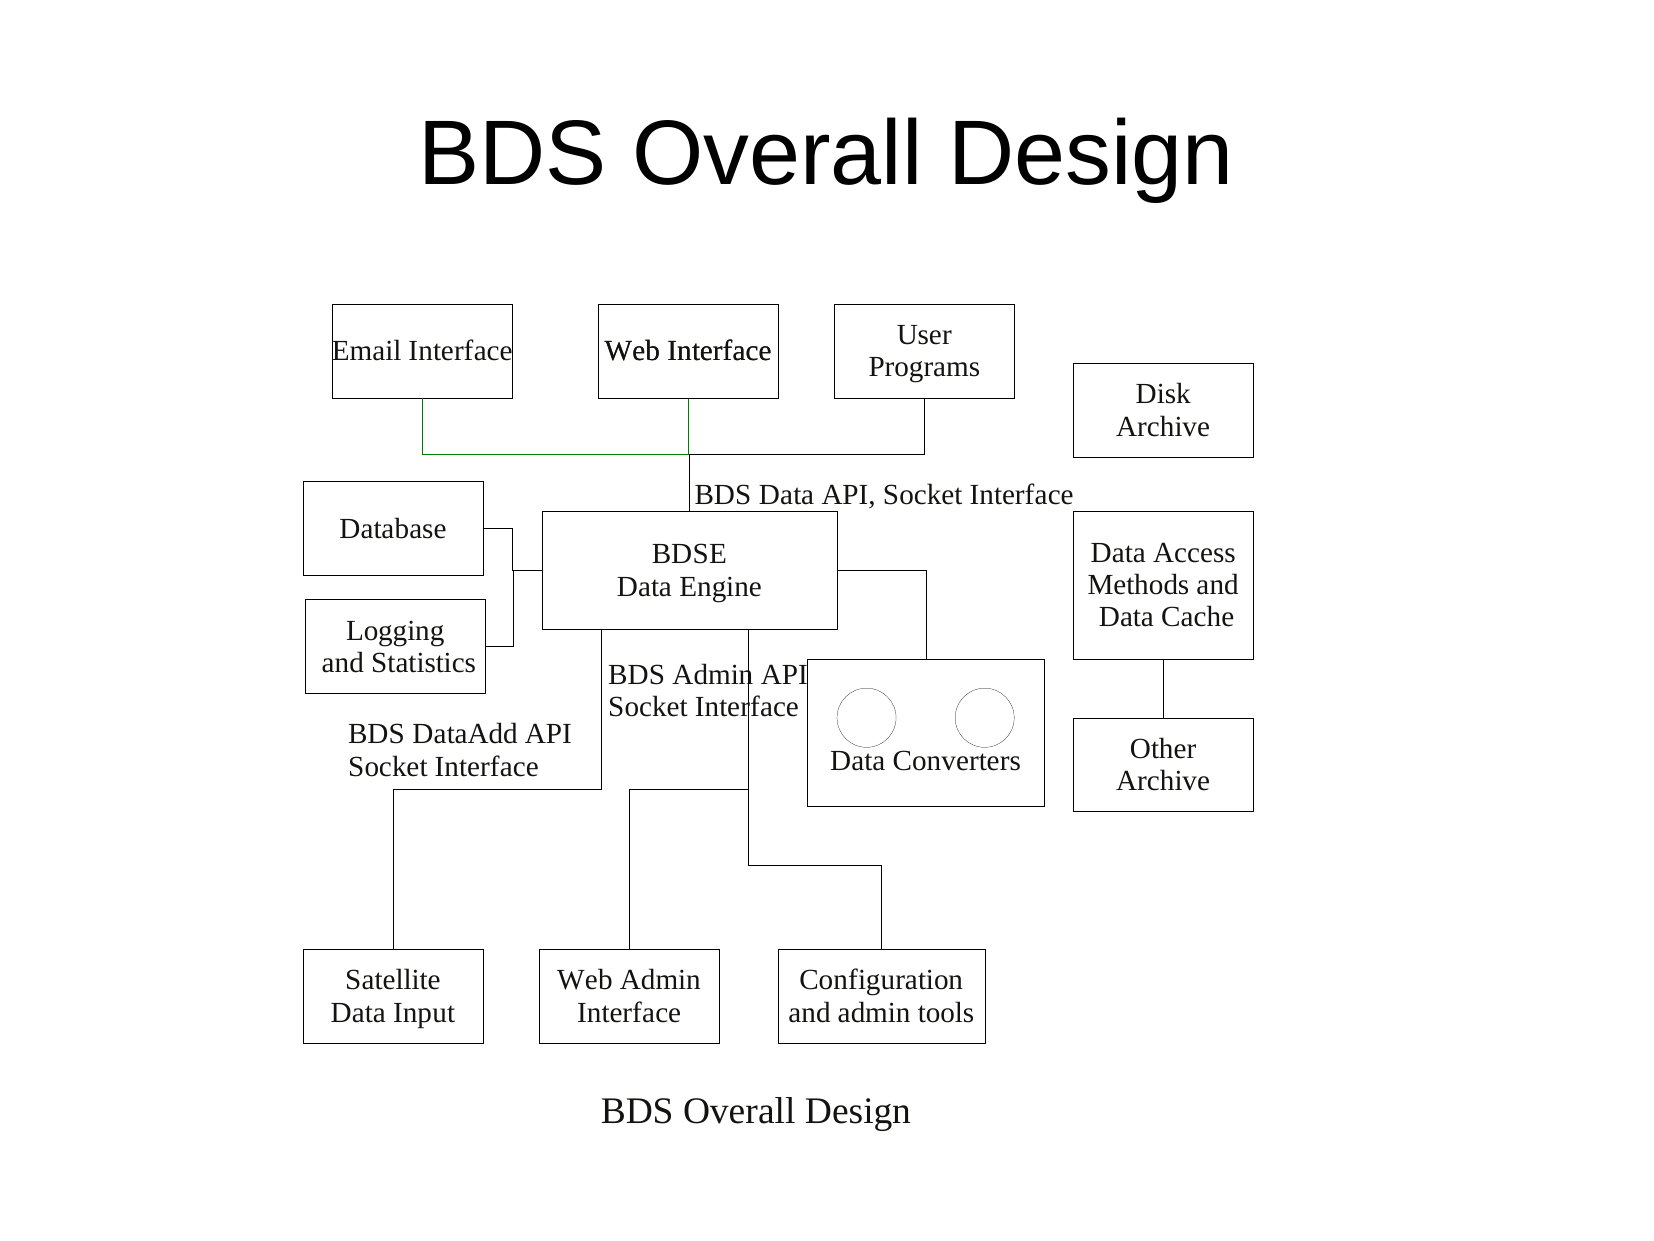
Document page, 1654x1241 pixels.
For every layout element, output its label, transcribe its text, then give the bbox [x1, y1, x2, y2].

title BDS Overall Design [82, 56, 1571, 250]
chart [281, 286, 1329, 1152]
